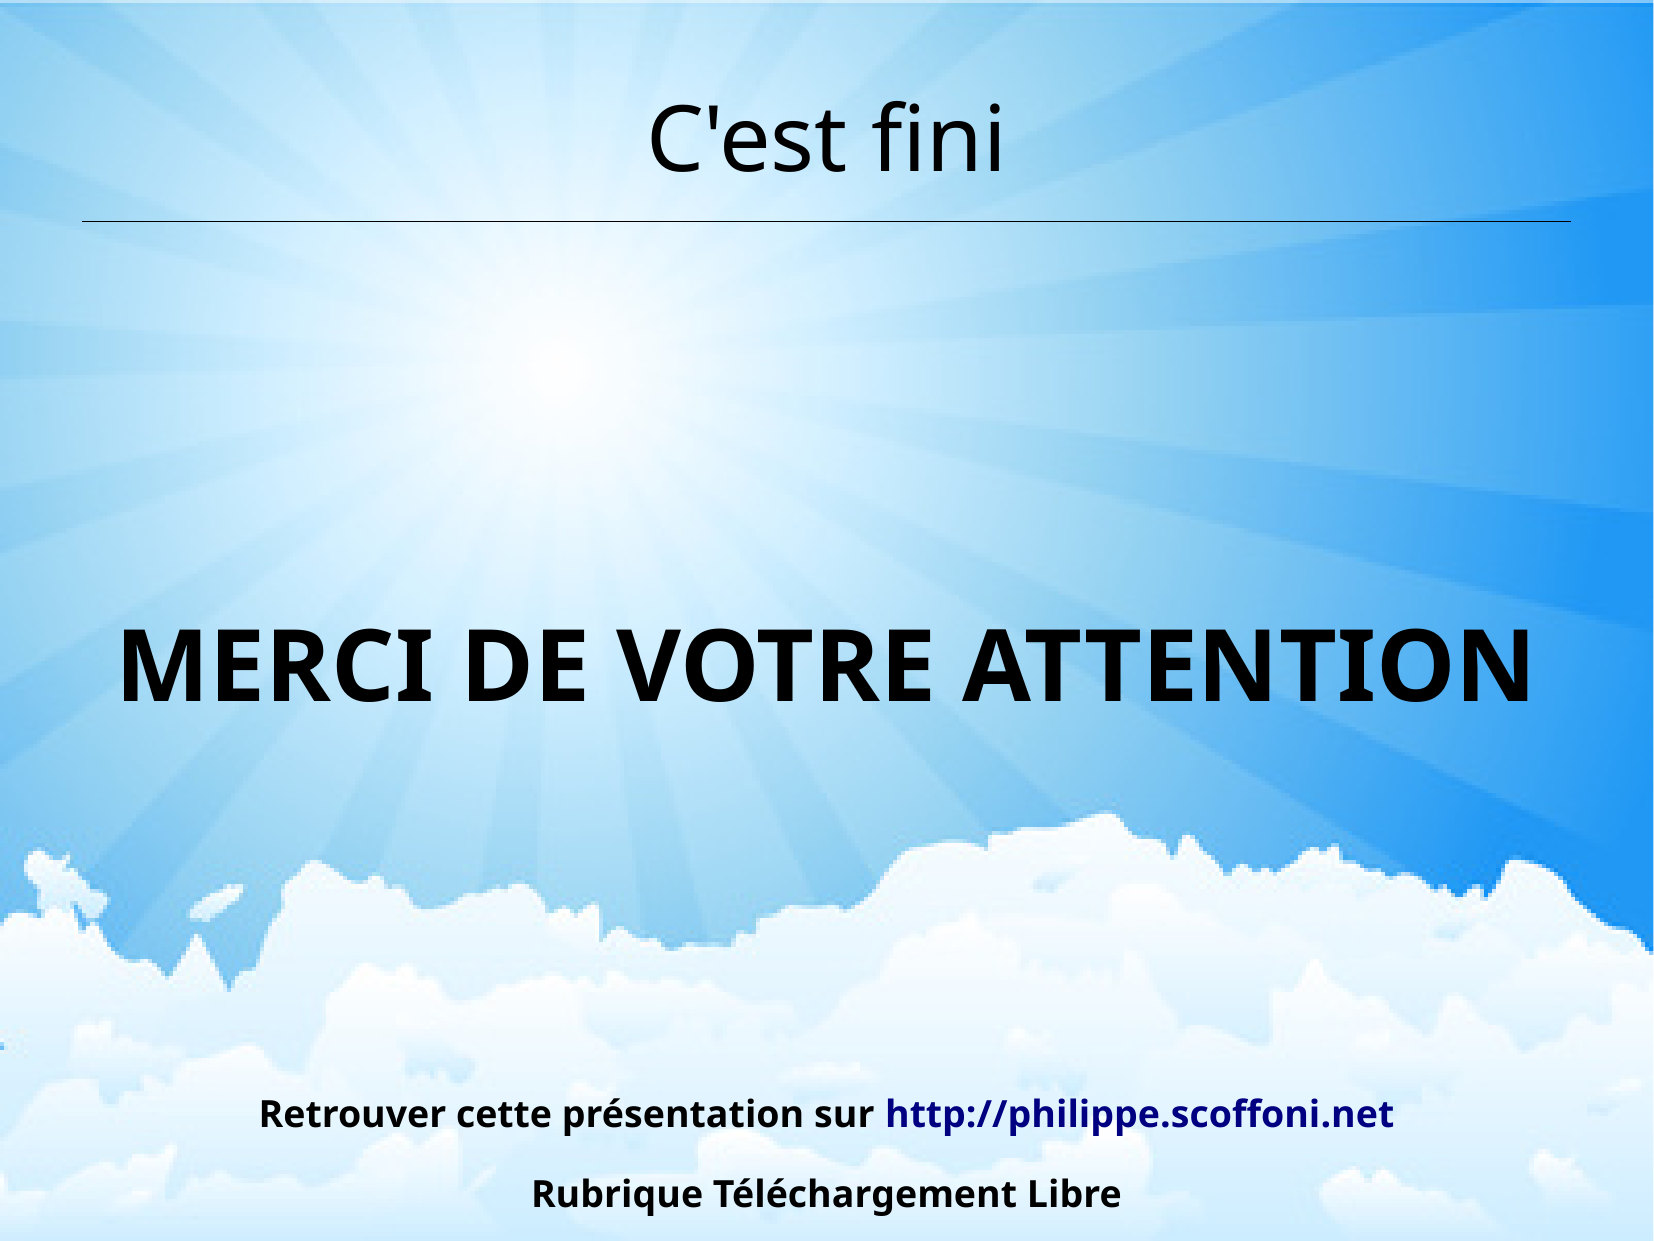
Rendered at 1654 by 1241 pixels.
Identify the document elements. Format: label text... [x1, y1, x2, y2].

list MERCI DE VOTRE ATTENTION Retrouver cette présentation sur http://philippe.scoffoni.net Rubrique Téléchargement Libre [82, 233, 1571, 1109]
picture [0, 0, 1654, 1241]
title C'est fini [82, 56, 1571, 215]
